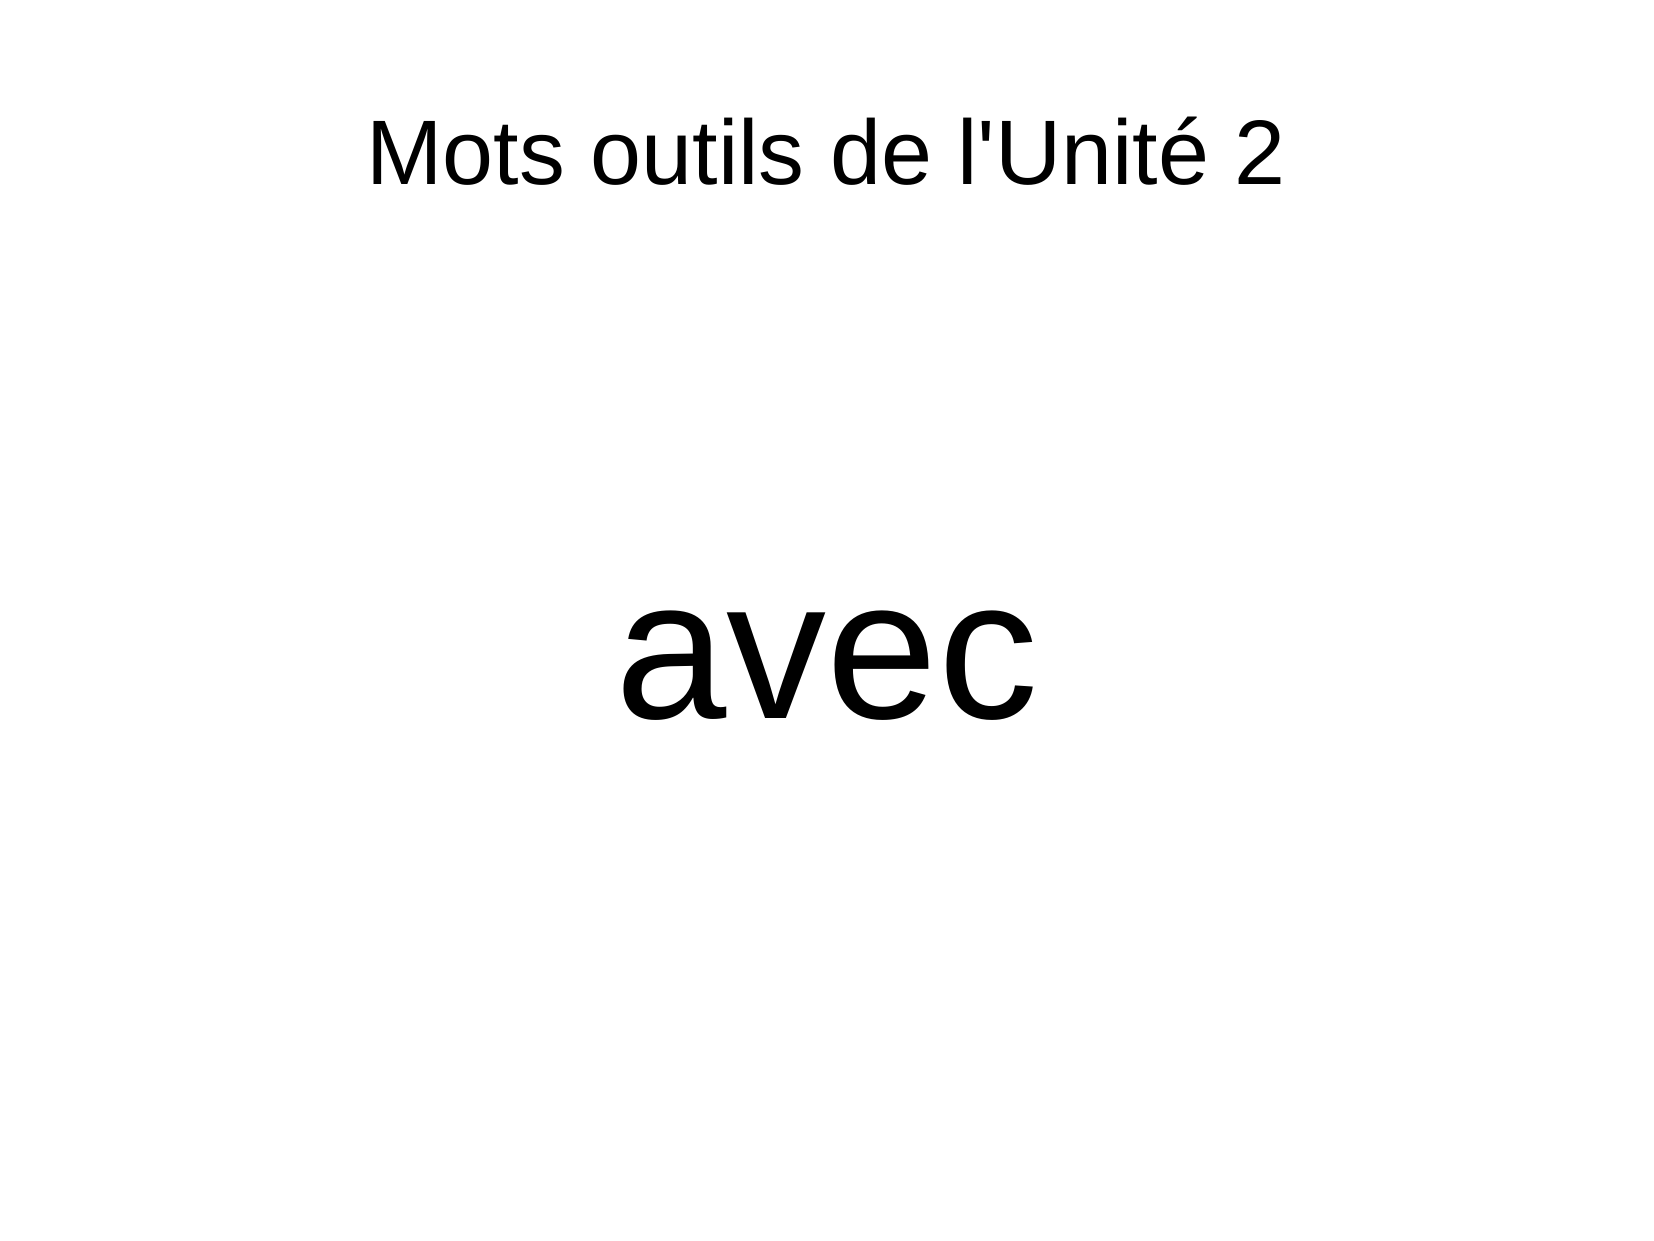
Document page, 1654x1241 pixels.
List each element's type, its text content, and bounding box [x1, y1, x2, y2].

title Mots outils de l'Unité 2 [82, 49, 1571, 257]
subtitle avec [82, 290, 1571, 1010]
